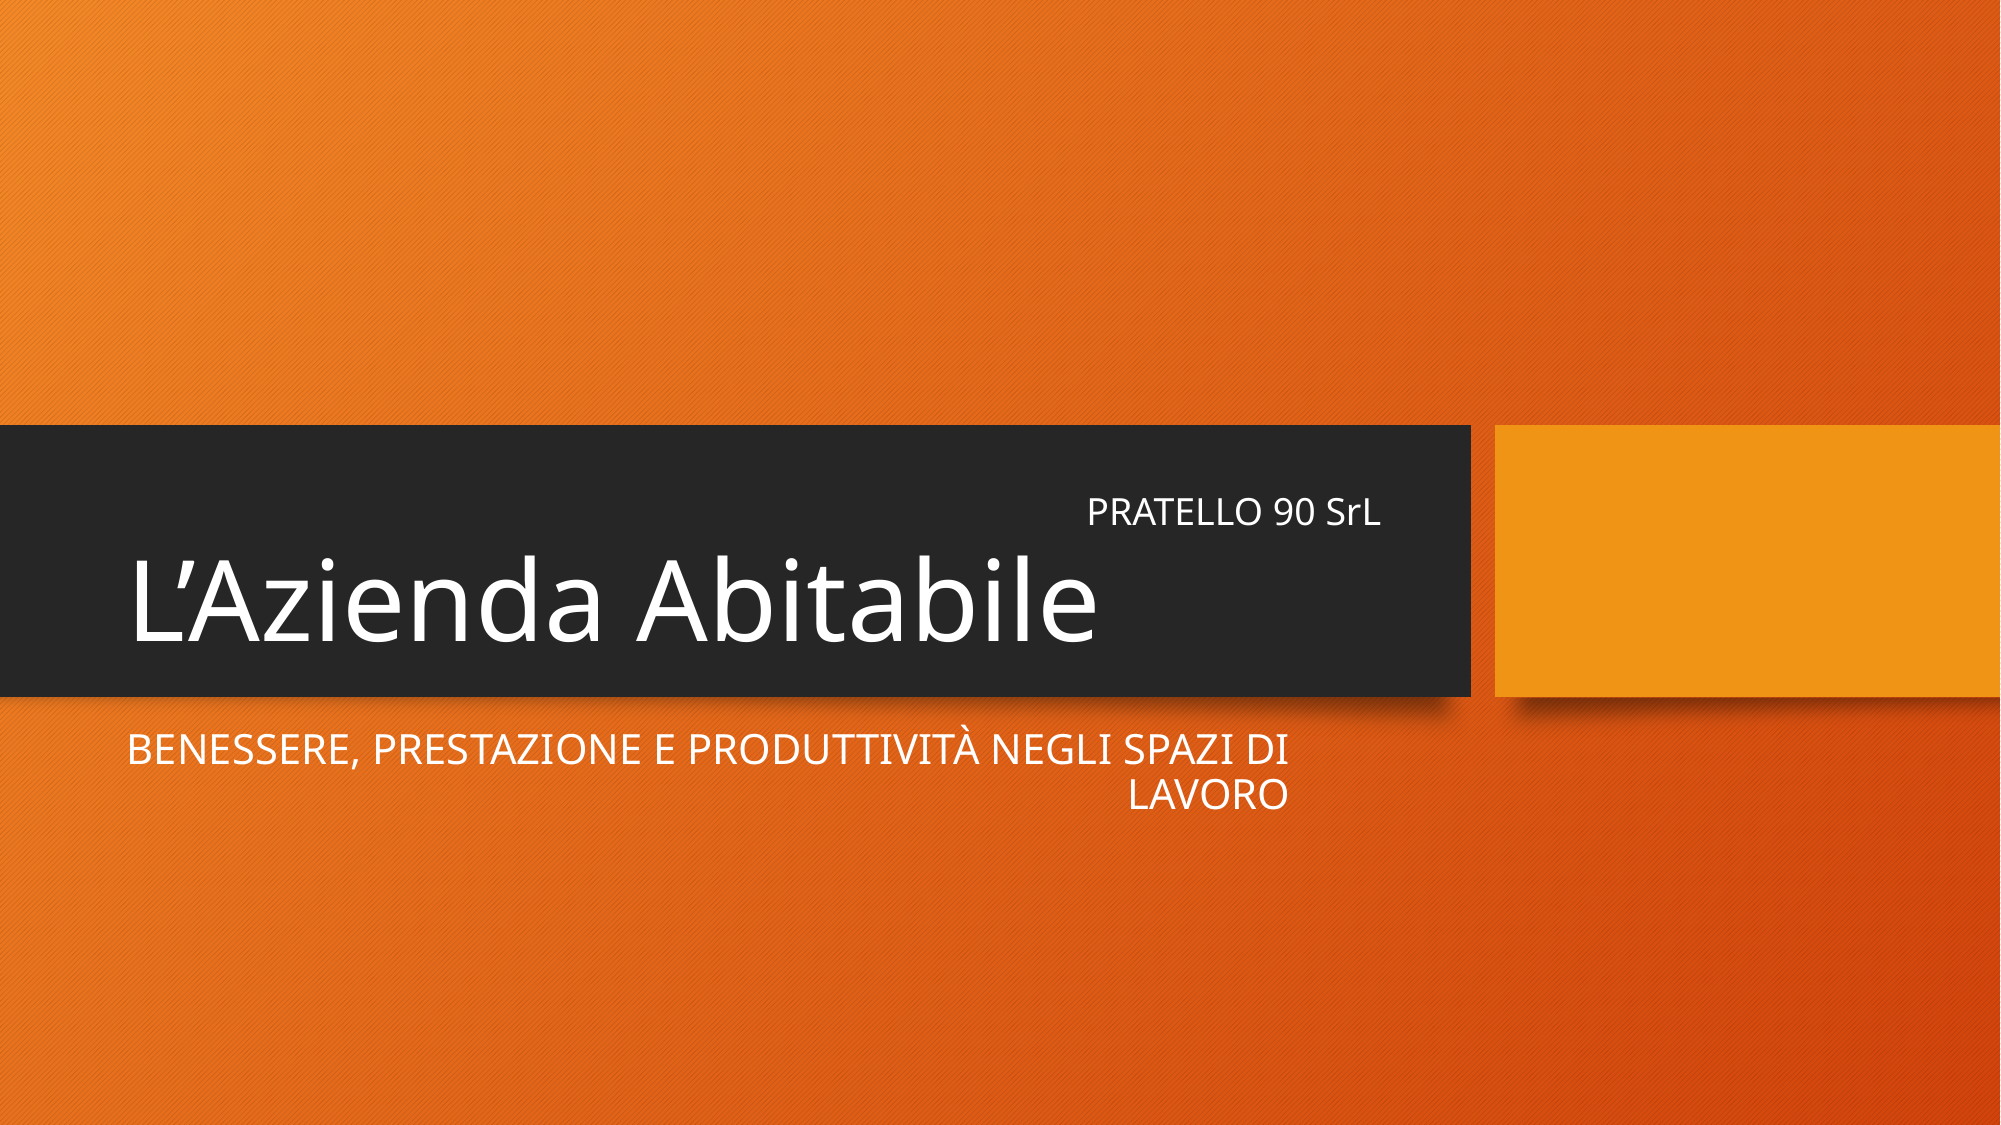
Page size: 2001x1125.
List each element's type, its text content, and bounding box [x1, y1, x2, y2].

subtitle benessere, prestazione e produttività negli spazi di lavoro [111, 720, 1448, 905]
text_box PRATELLO 90 SrL [1010, 480, 1448, 542]
title L’Azienda Abitabile [111, 448, 1448, 674]
